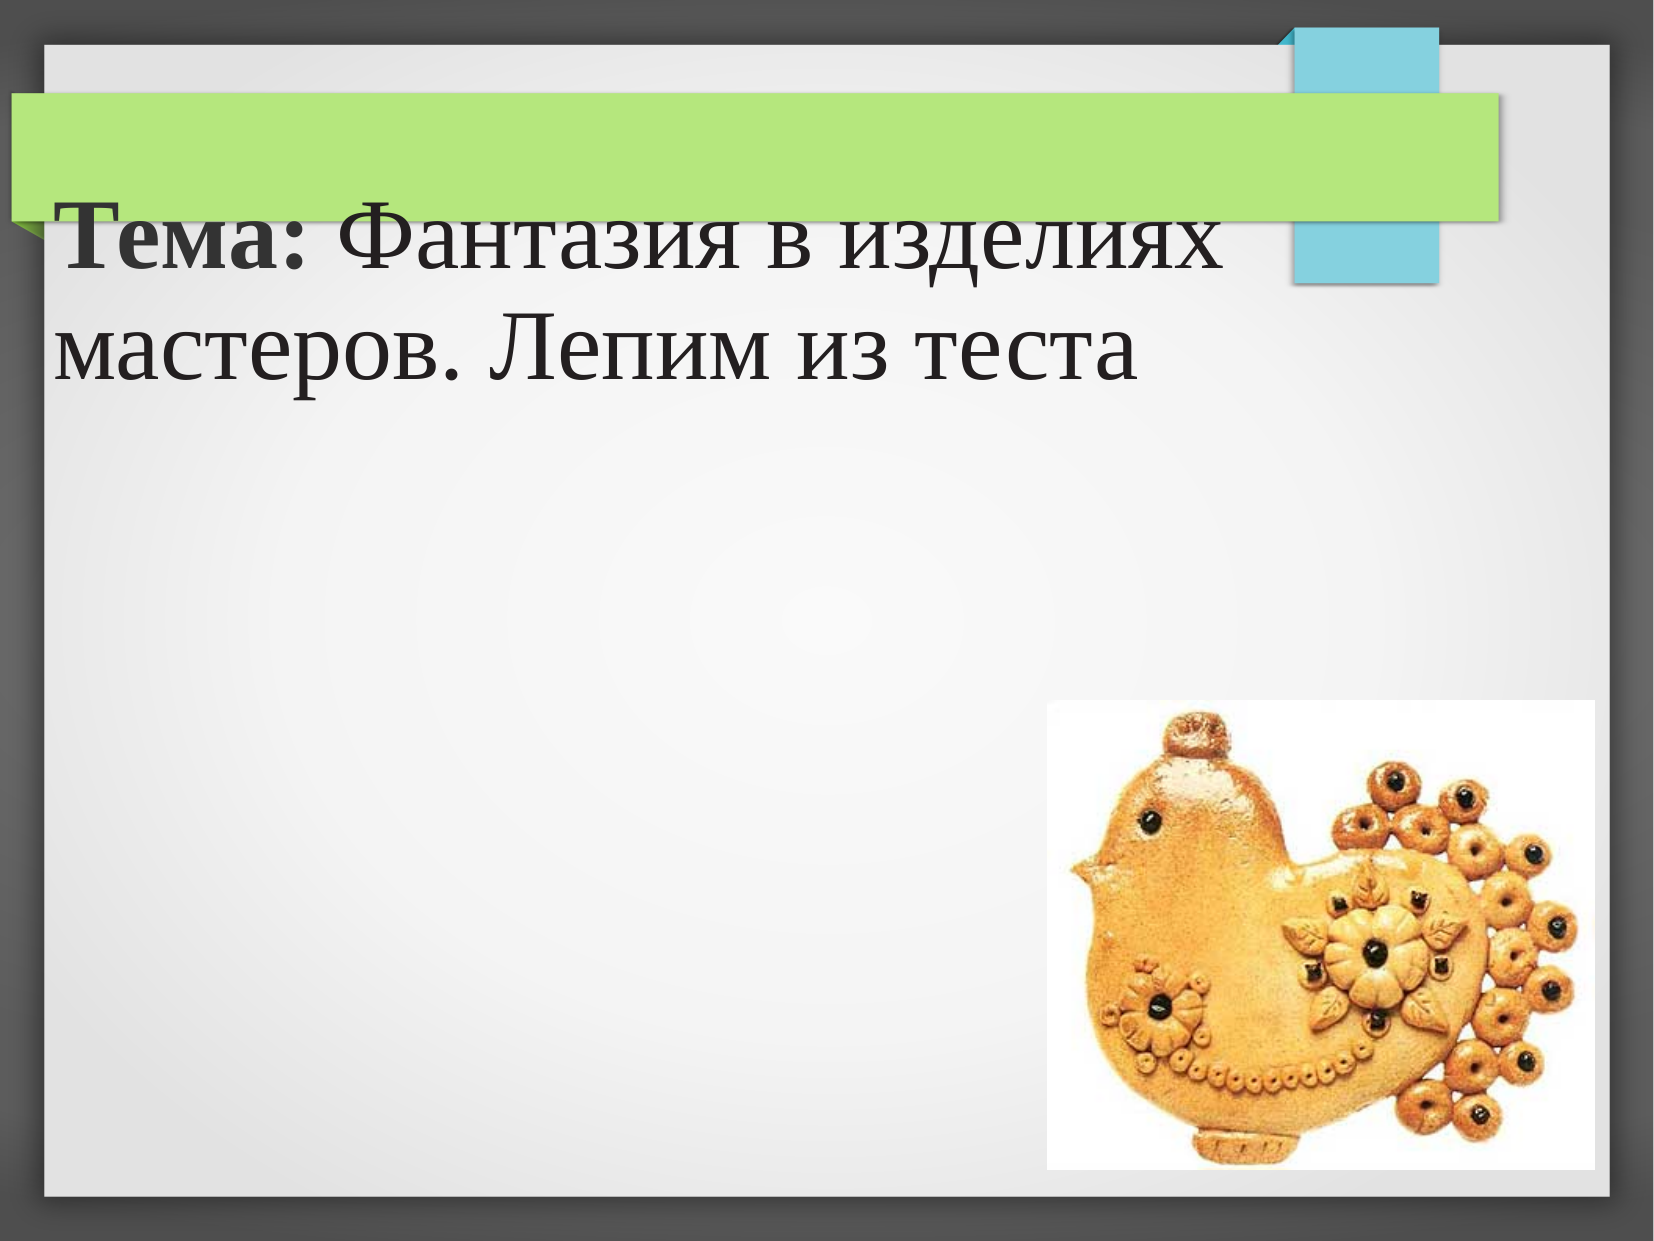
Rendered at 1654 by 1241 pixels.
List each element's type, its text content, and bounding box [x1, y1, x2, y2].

title Тема: Фантазия в изделиях мастеров. Лепим из теста [53, 179, 1542, 402]
picture [0, 0, 1654, 1241]
